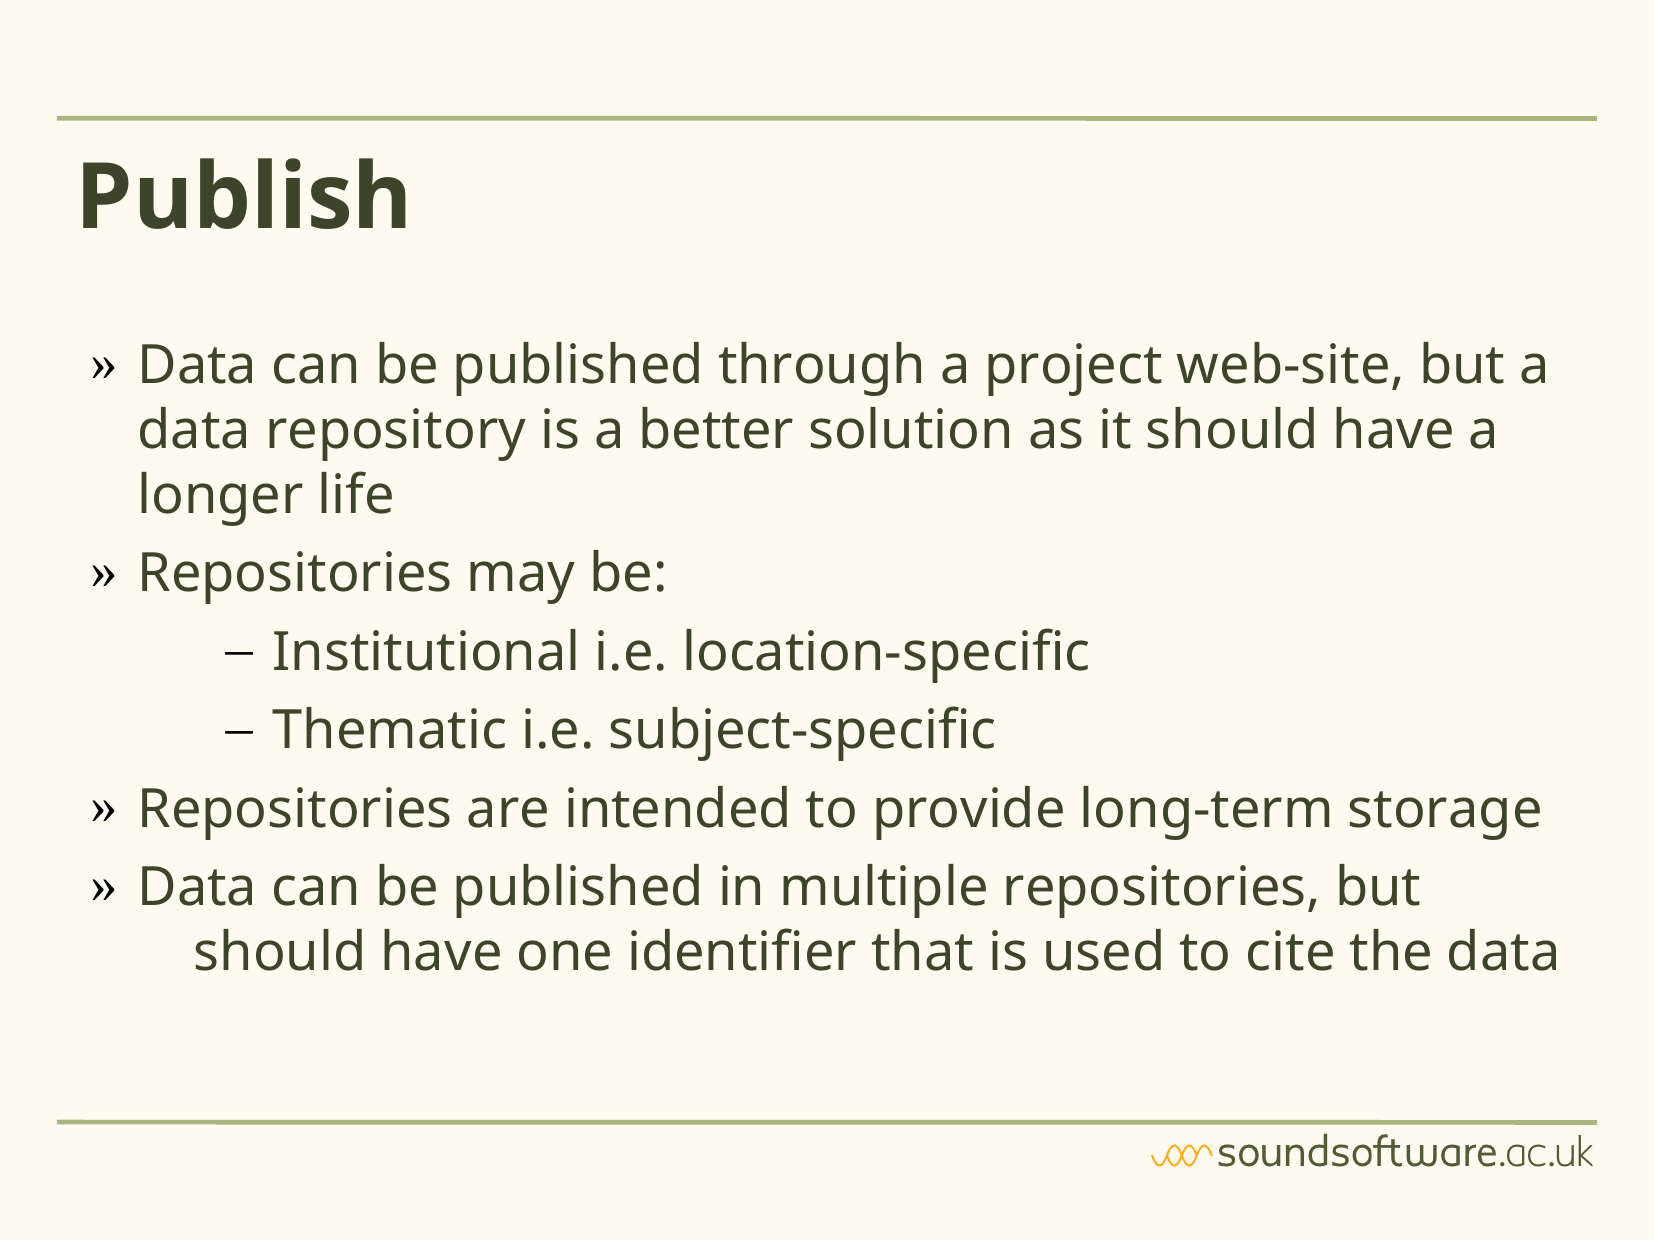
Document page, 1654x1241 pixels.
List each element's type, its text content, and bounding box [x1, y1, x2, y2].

picture [1151, 1140, 1593, 1167]
list Data can be published through a project web-site, but a data repository is a better solution as it should have a longer life Repositories may be: Institutional i.e. location-specific Thematic i.e. subject-specific Repositories are intended to provide long-term storage Data can be published in multiple repositories, but should have one identifier that is used to cite the data [59, 321, 1594, 1140]
title Publish [59, 109, 1594, 274]
